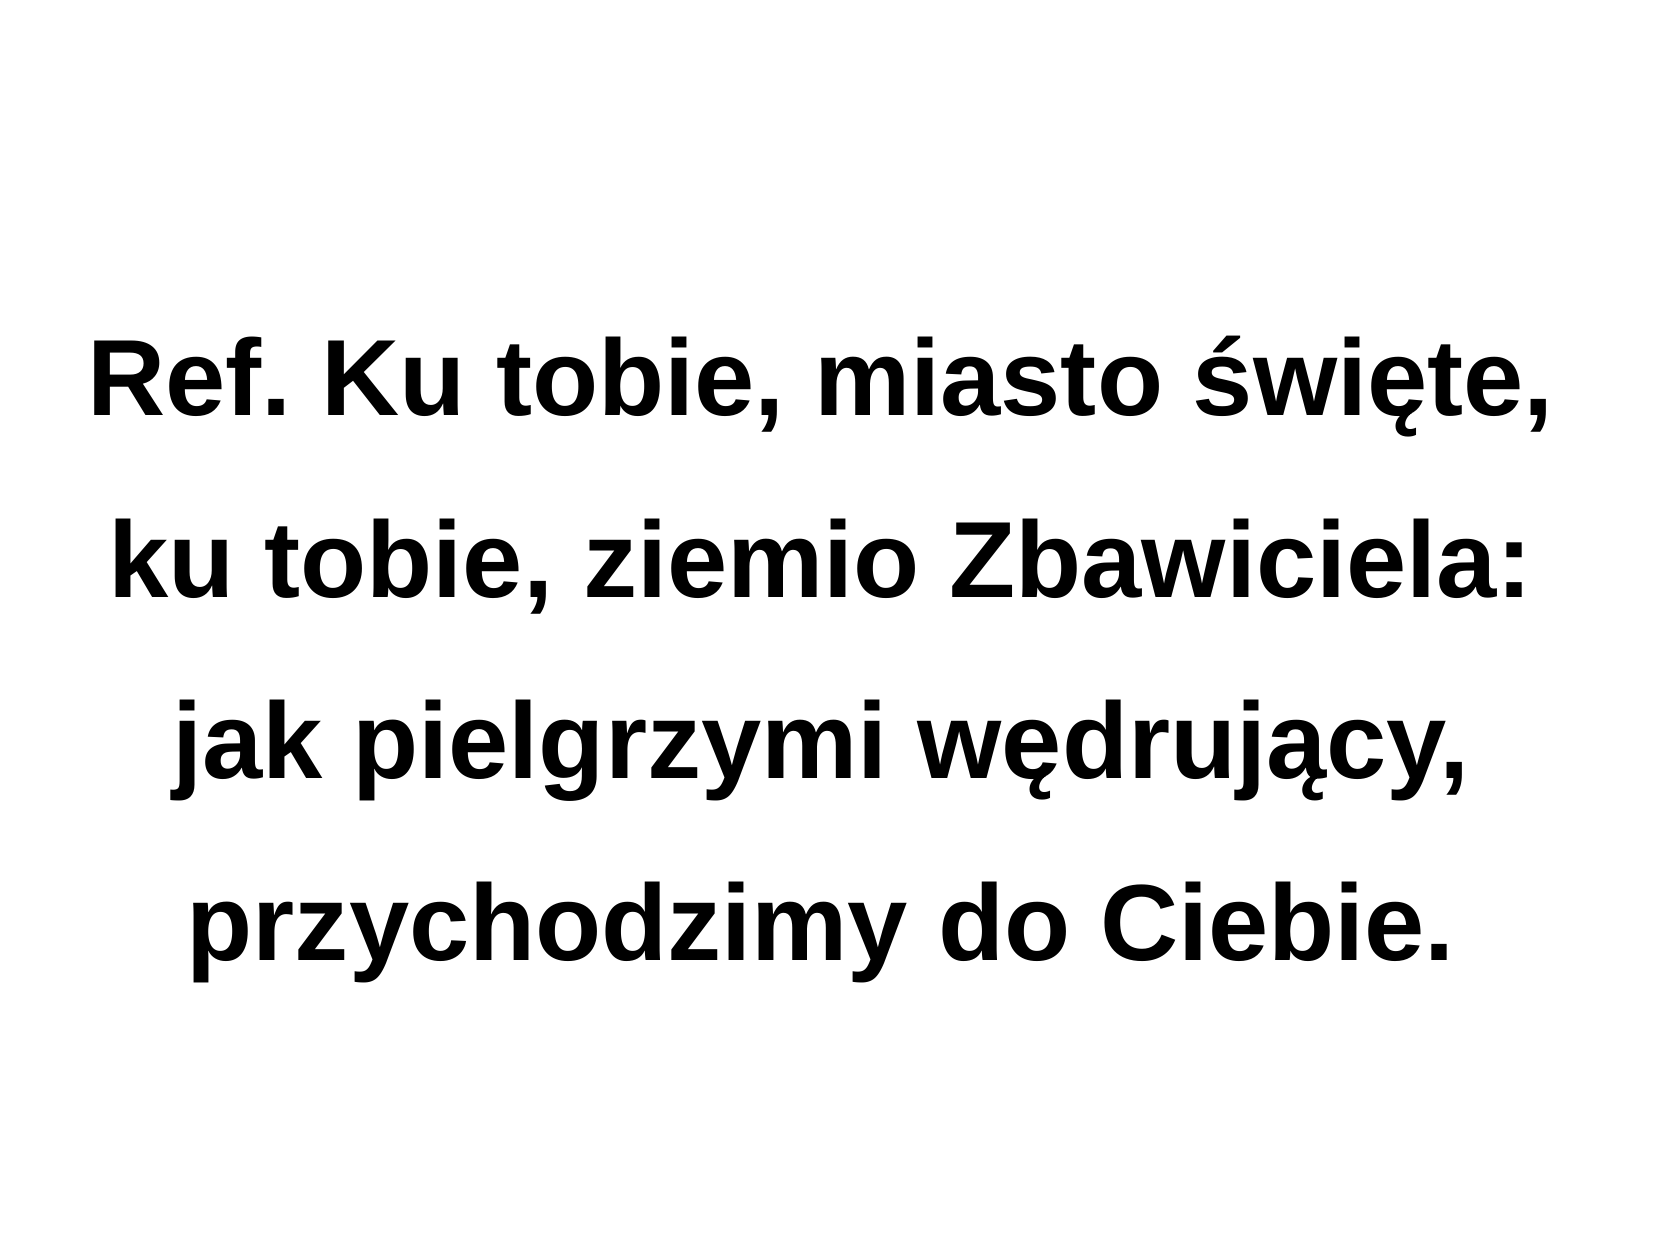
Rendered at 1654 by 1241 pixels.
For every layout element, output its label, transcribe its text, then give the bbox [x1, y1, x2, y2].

subtitle Ref. Ku tobie, miasto święte, ku tobie, ziemio Zbawiciela: jak pielgrzymi wędrujący, przychodzimy do Ciebie. [0, 0, 1642, 1241]
